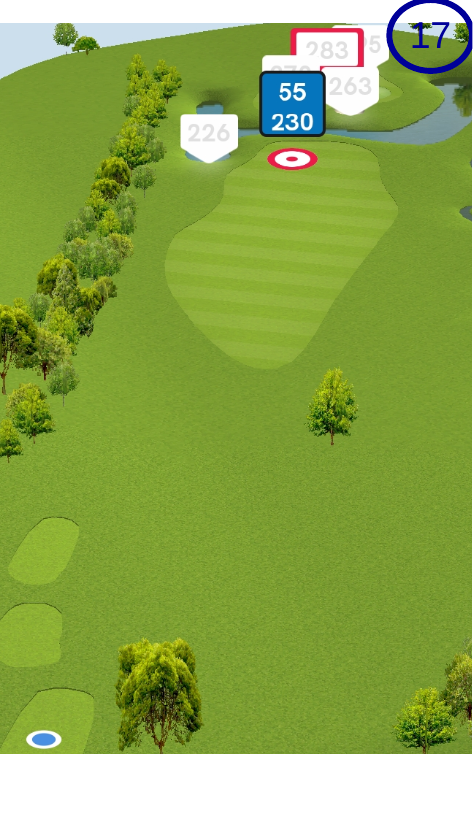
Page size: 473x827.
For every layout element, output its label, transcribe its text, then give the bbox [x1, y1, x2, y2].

picture [0, 23, 472, 754]
text_box 17 [389, 0, 473, 71]
